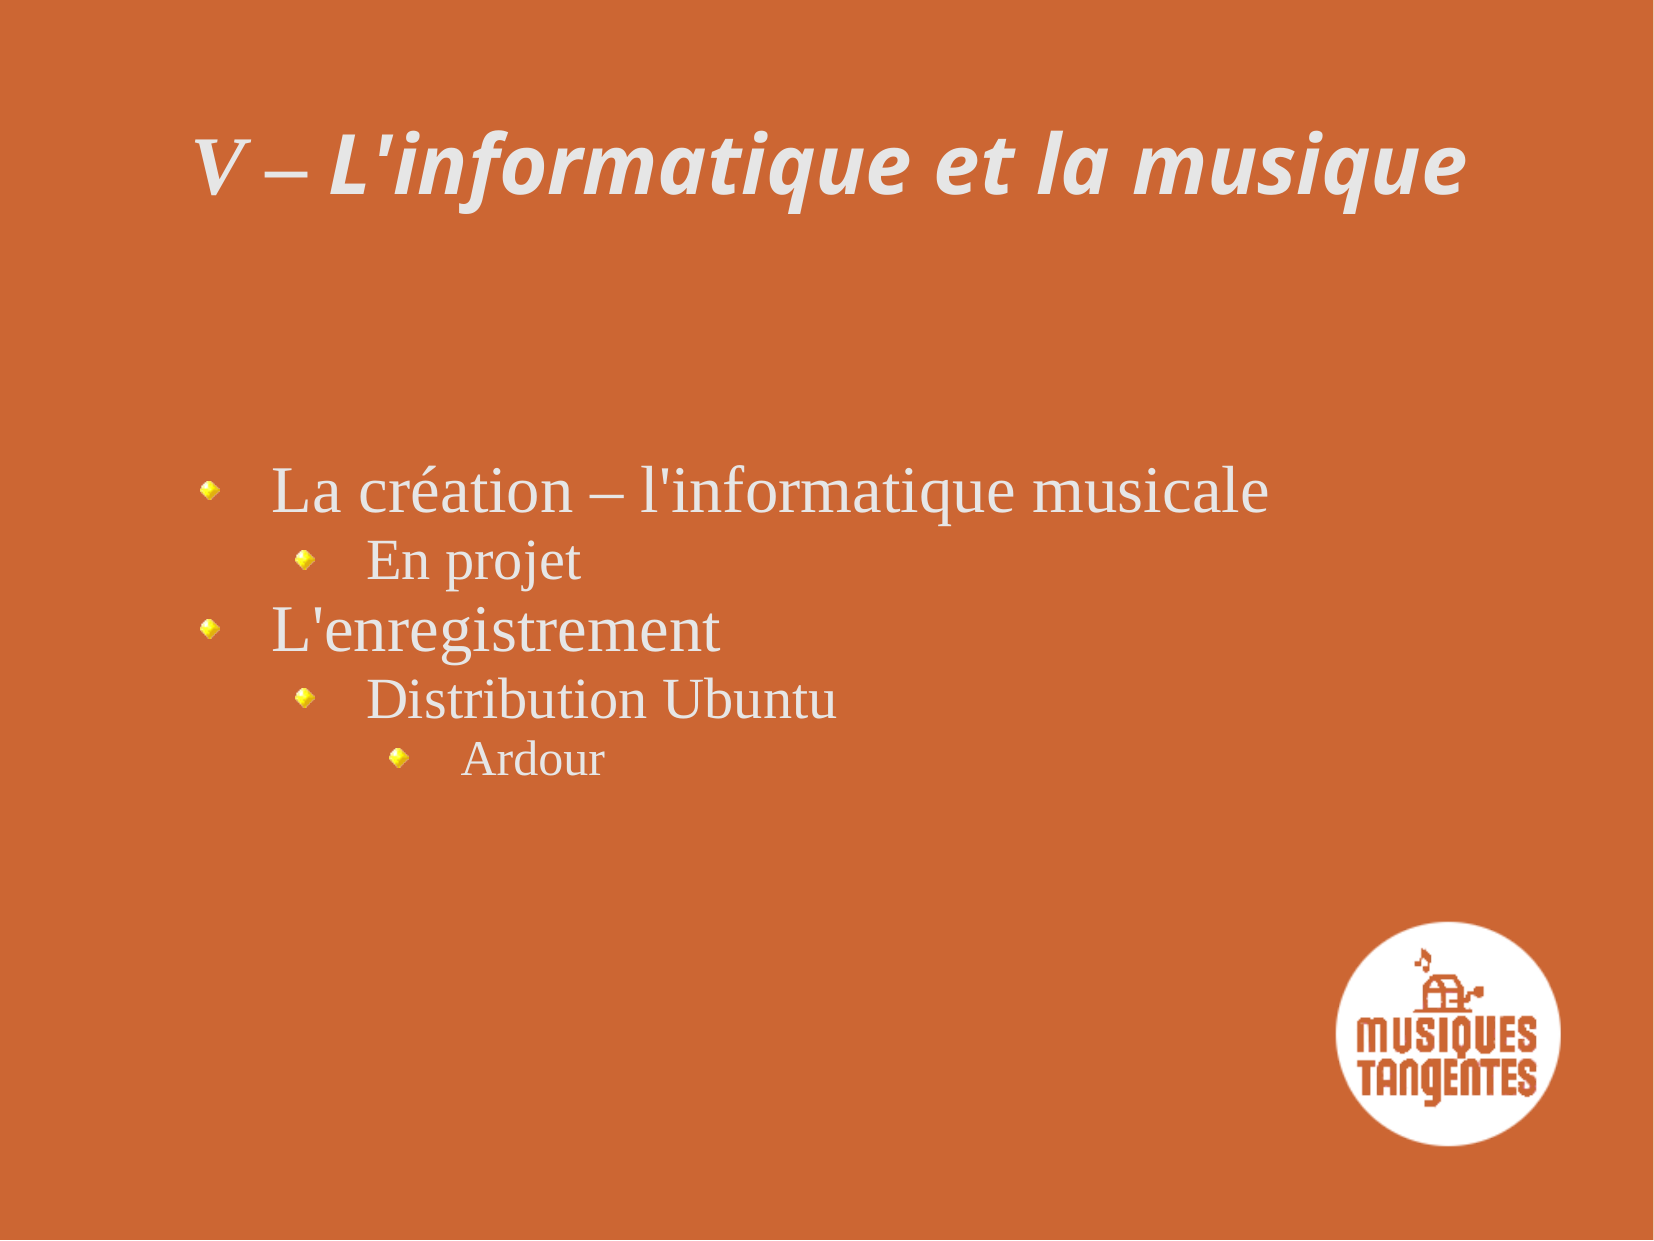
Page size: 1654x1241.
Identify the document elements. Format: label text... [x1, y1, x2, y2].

list La création – l'informatique musicale En projet L'enregistrement Distribution Ubuntu Ardour [177, 453, 1568, 1034]
title V – L'informatique et la musique [123, 58, 1536, 266]
picture [1299, 885, 1595, 1182]
